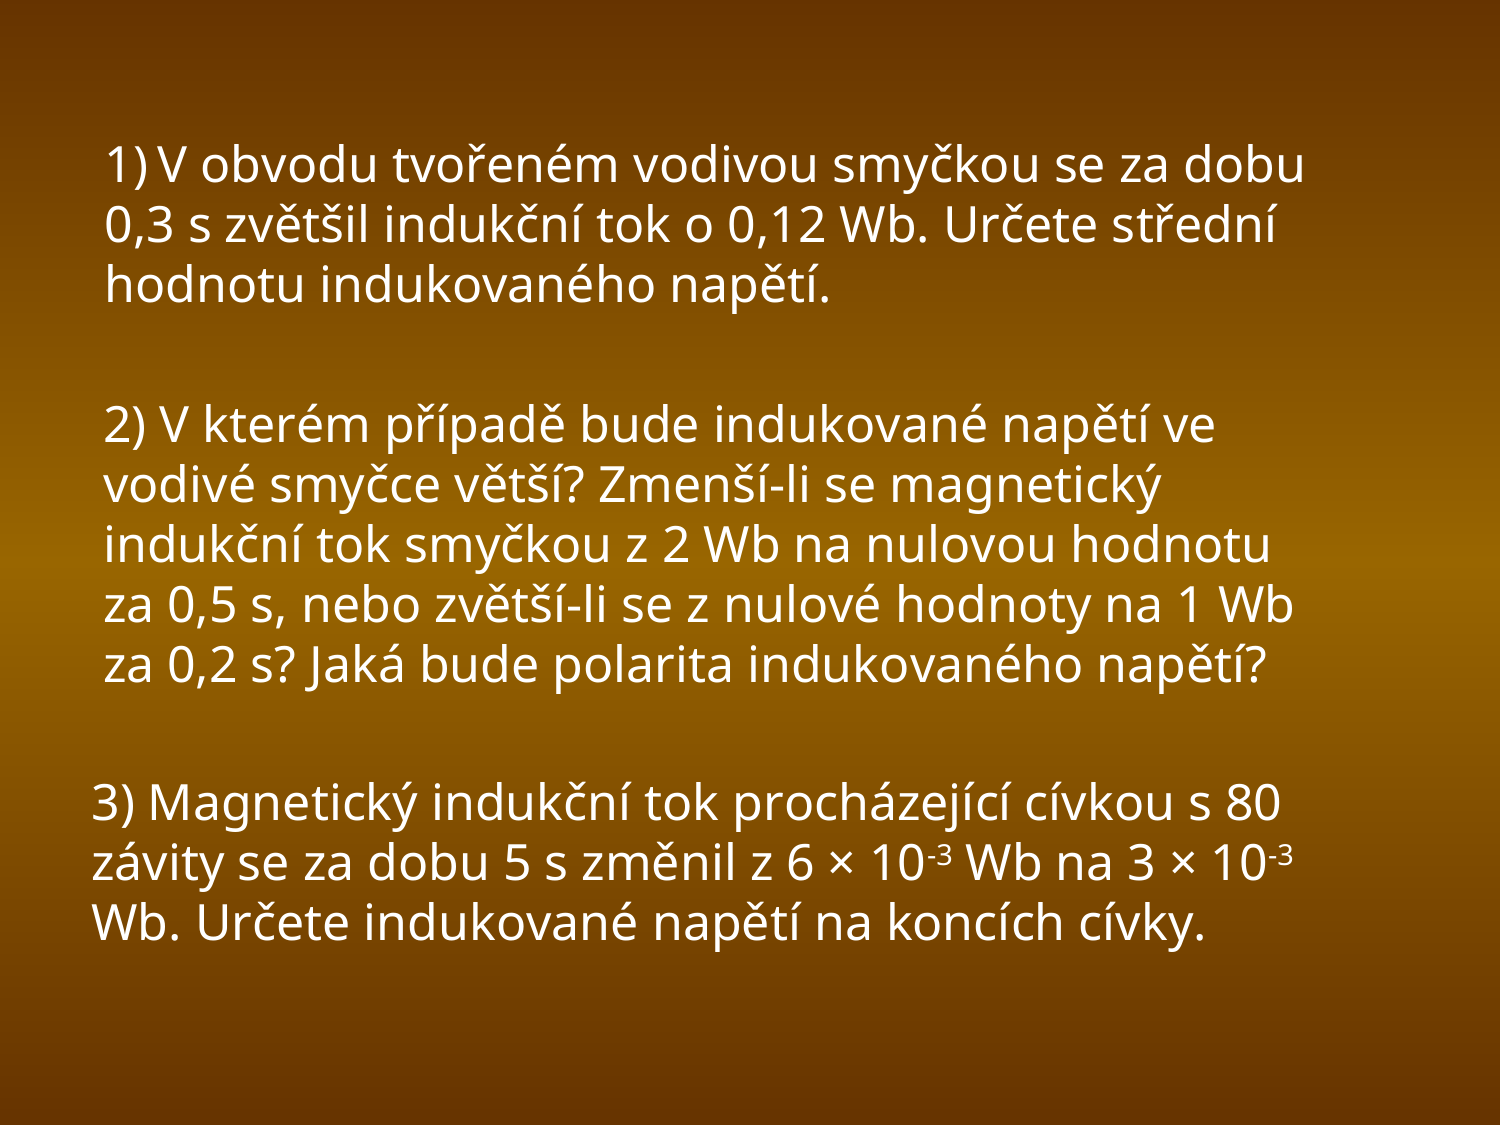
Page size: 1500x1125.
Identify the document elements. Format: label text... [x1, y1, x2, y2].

text_box 3) Magnetický indukční tok procházející cívkou s 80 závity se za dobu 5 s změnil z 6 × 10-3 Wb na 3 × 10-3 Wb. Určete indukované napětí na koncích cívky. [76, 762, 1400, 959]
text_box 2) V kterém případě bude indukované napětí ve vodivé smyčce větší? Zmenší-li se magnetický indukční tok smyčkou z 2 Wb na nulovou hodnotu za 0,5 s, nebo zvětší-li se z nulové hodnoty na 1 Wb za 0,2 s? Jaká bude polarita indukovaného napětí? [88, 384, 1353, 701]
text_box 1) V obvodu tvořeném vodivou smyčkou se za dobu 0,3 s zvětšil indukční tok o 0,12 Wb. Určete střední hodnotu indukovaného napětí. [89, 125, 1500, 321]
